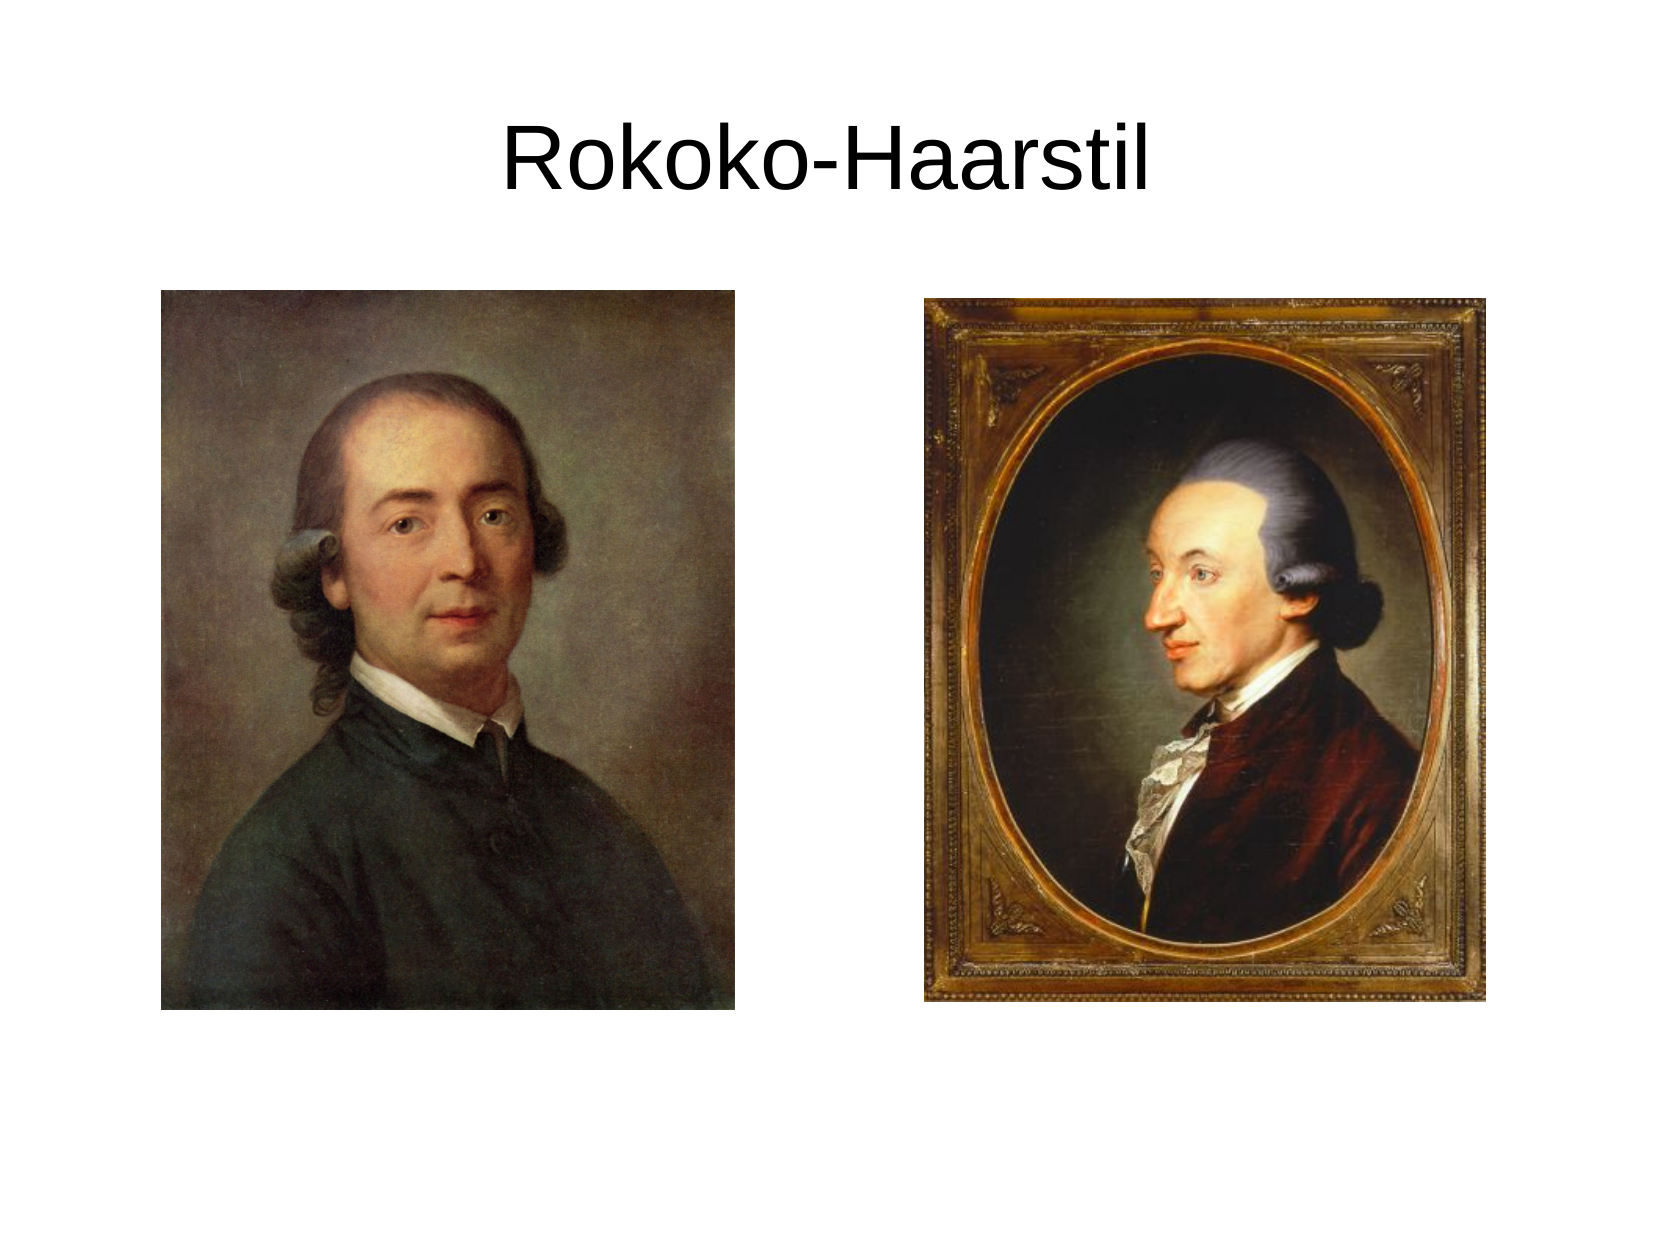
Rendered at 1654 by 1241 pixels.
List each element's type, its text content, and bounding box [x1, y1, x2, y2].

picture [161, 290, 736, 1010]
title Rokoko-Haarstil [82, 49, 1571, 257]
picture [924, 298, 1486, 1002]
